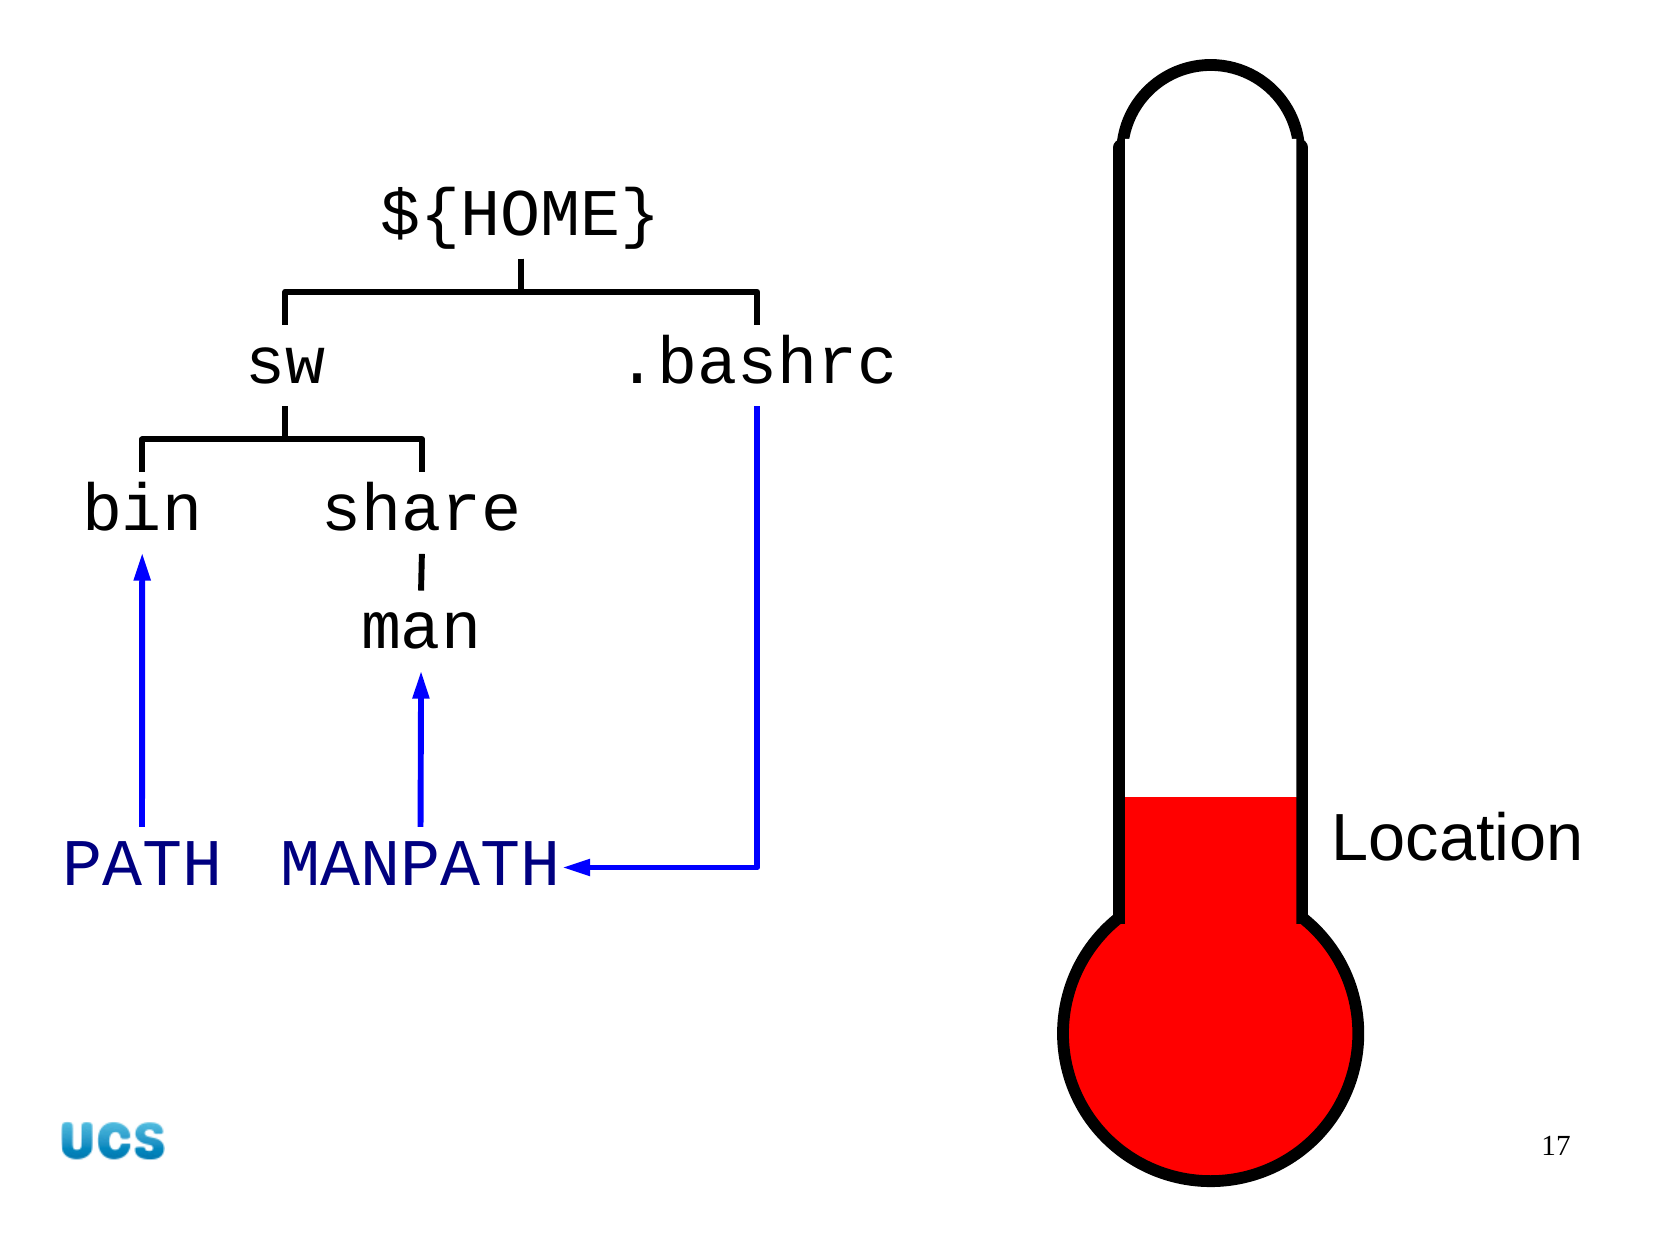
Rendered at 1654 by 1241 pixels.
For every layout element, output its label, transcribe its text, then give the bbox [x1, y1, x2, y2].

text_box ${HOME} [377, 177, 664, 259]
text_box .bashrc [614, 324, 901, 407]
text_box man [358, 590, 485, 673]
text_box [1062, 64, 1359, 1182]
text_box Location [1328, 797, 1588, 878]
picture [61, 1121, 165, 1161]
text_box MANPATH [277, 826, 564, 909]
text_box sw [242, 324, 329, 407]
text_box share [318, 472, 525, 554]
text_box PATH [59, 826, 226, 909]
text_box bin [79, 472, 206, 554]
